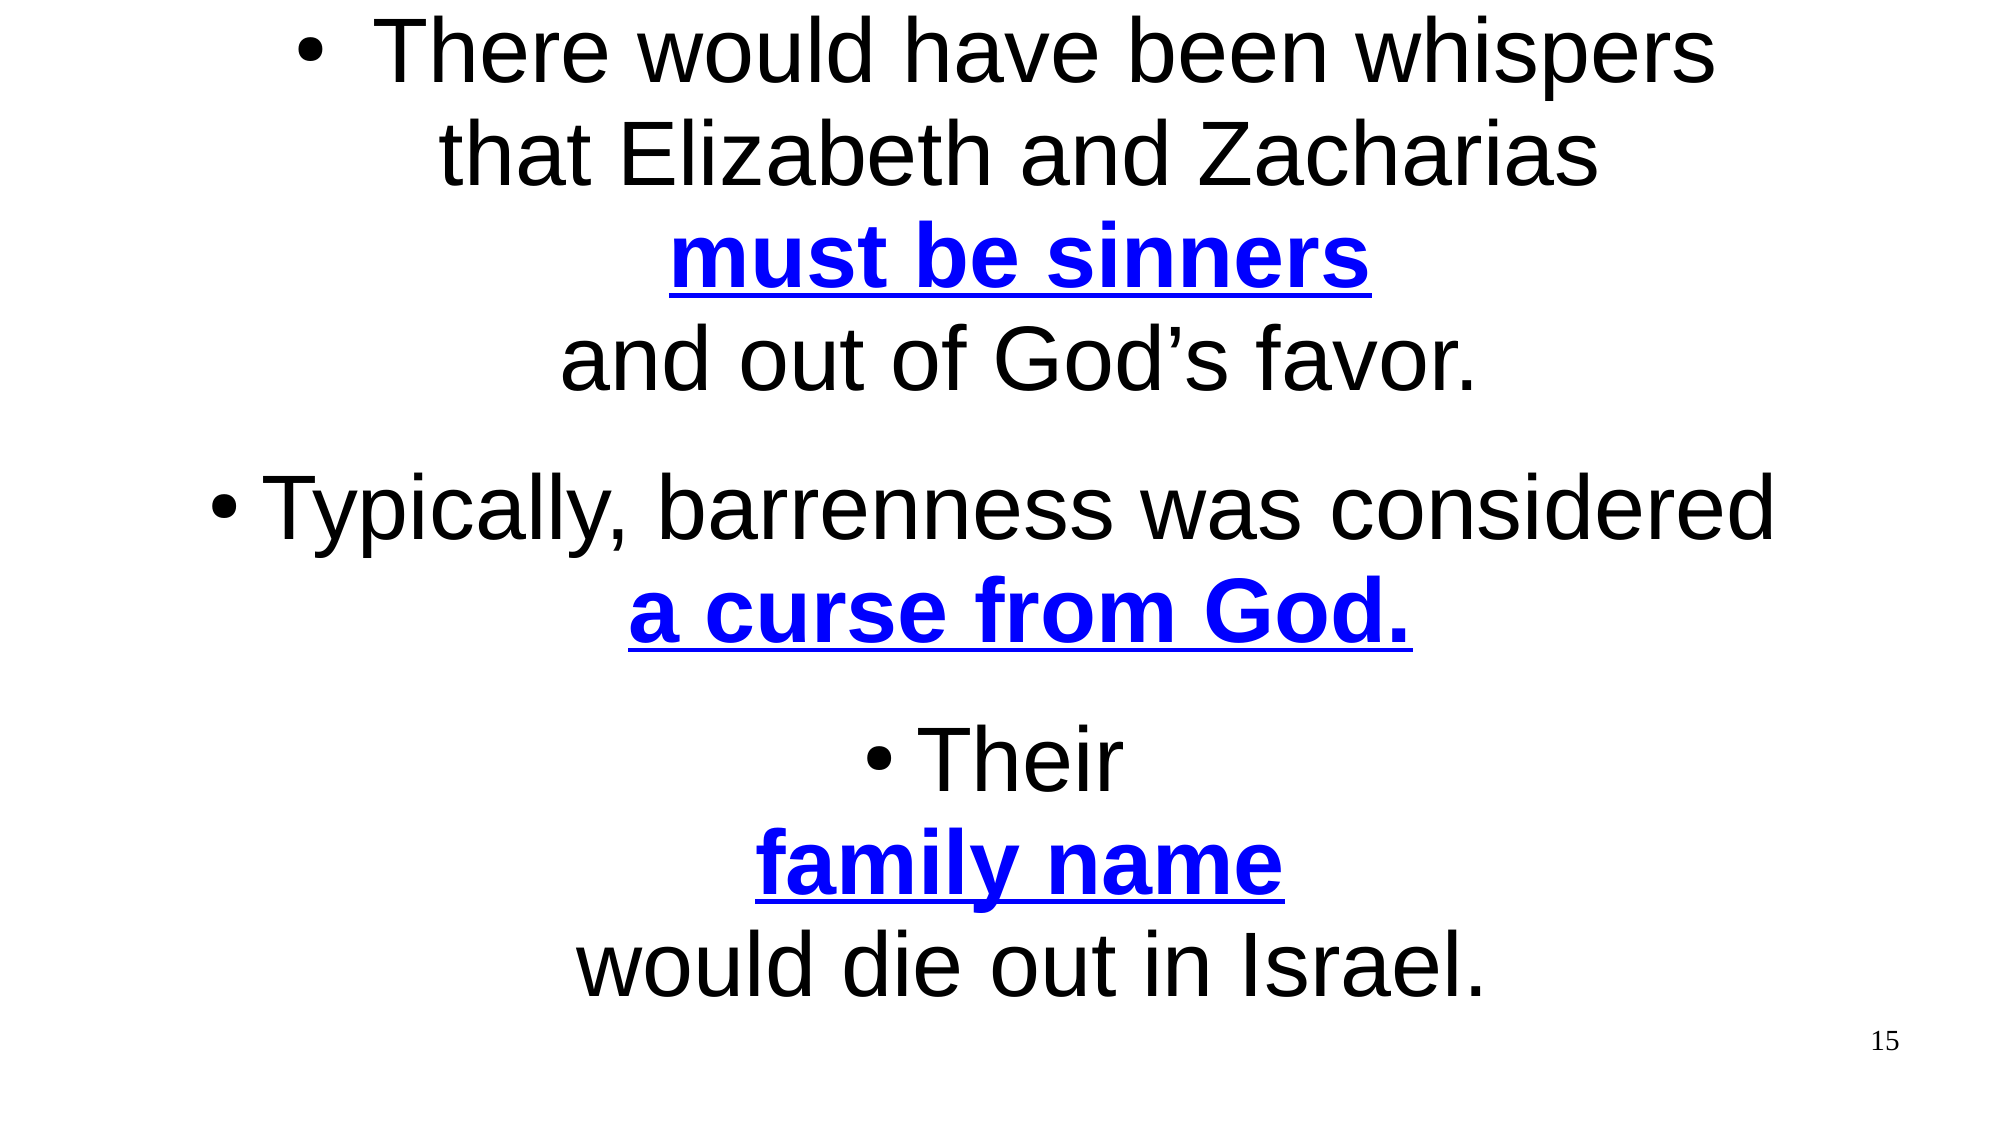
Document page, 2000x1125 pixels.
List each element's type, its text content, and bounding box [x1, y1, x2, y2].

list There would have been whispers that Elizabeth and Zacharias must be sinners and out of God’s favor. Typically, barrenness was considered a curse from God. Their family name would die out in Israel. [0, 0, 1996, 1123]
